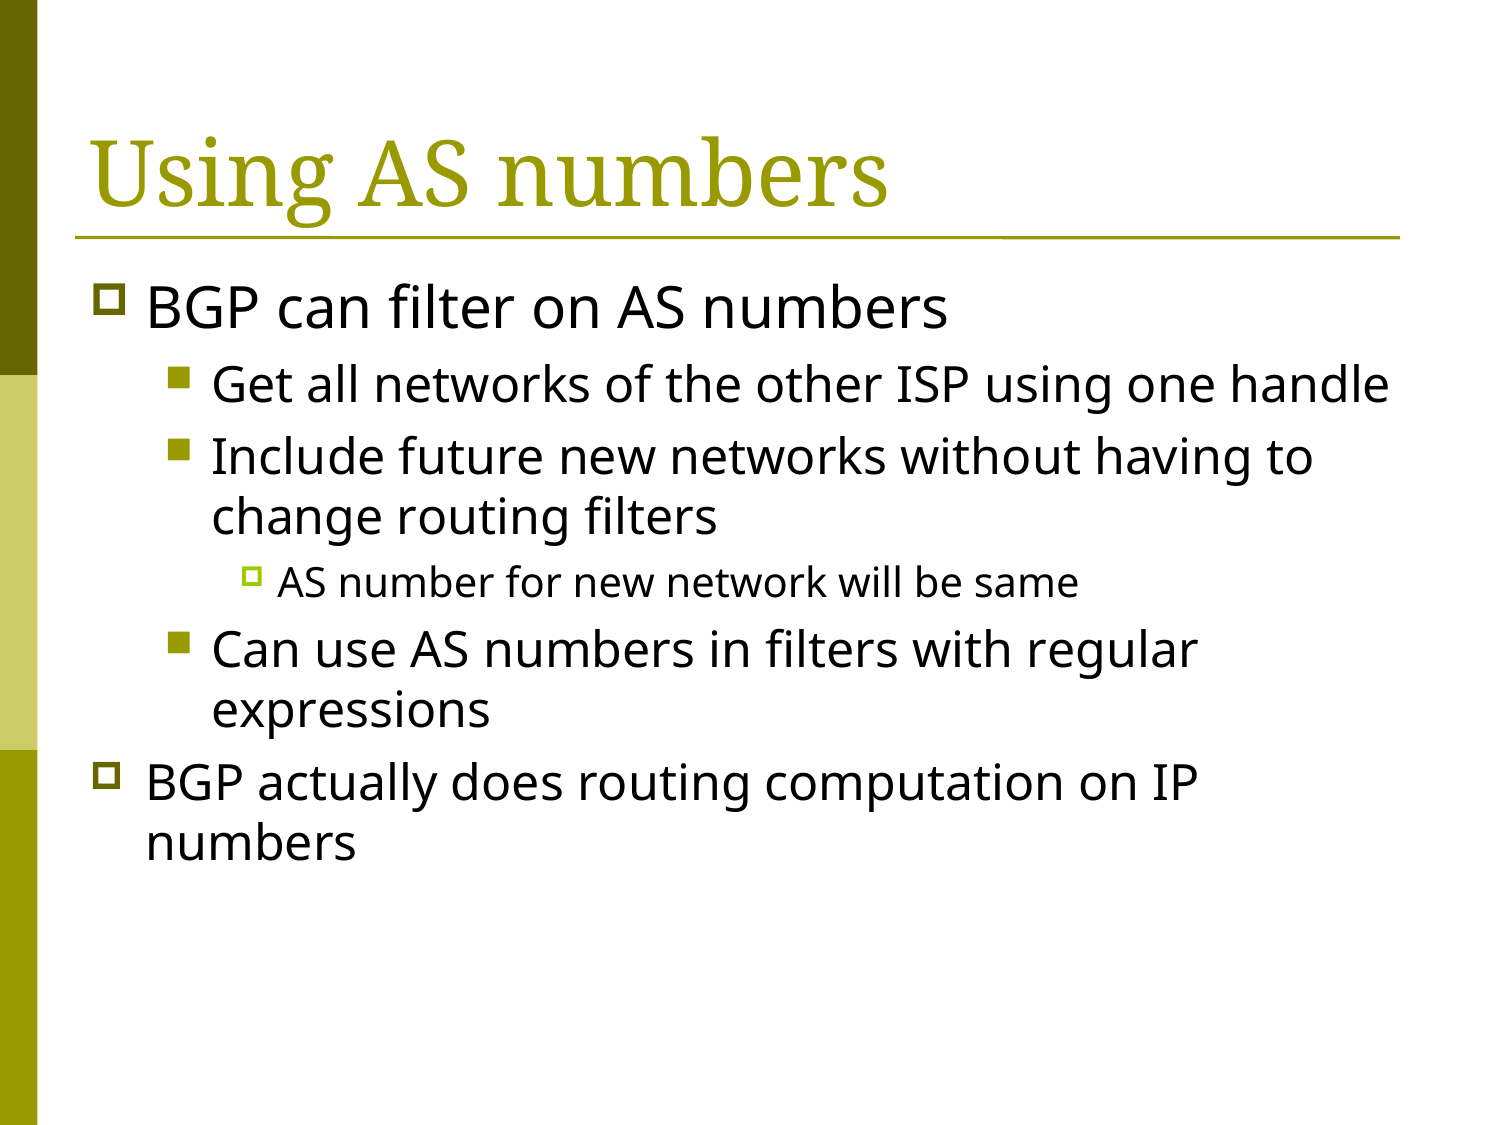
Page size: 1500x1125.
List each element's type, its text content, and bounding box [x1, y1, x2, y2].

list BGP can filter on AS numbers Get all networks of the other ISP using one handle Include future new networks without having to change routing filters AS number for new network will be same Can use AS numbers in filters with regular expressions BGP actually does routing computation on IP numbers [75, 262, 1426, 1006]
title Using AS numbers [75, 45, 1426, 233]
